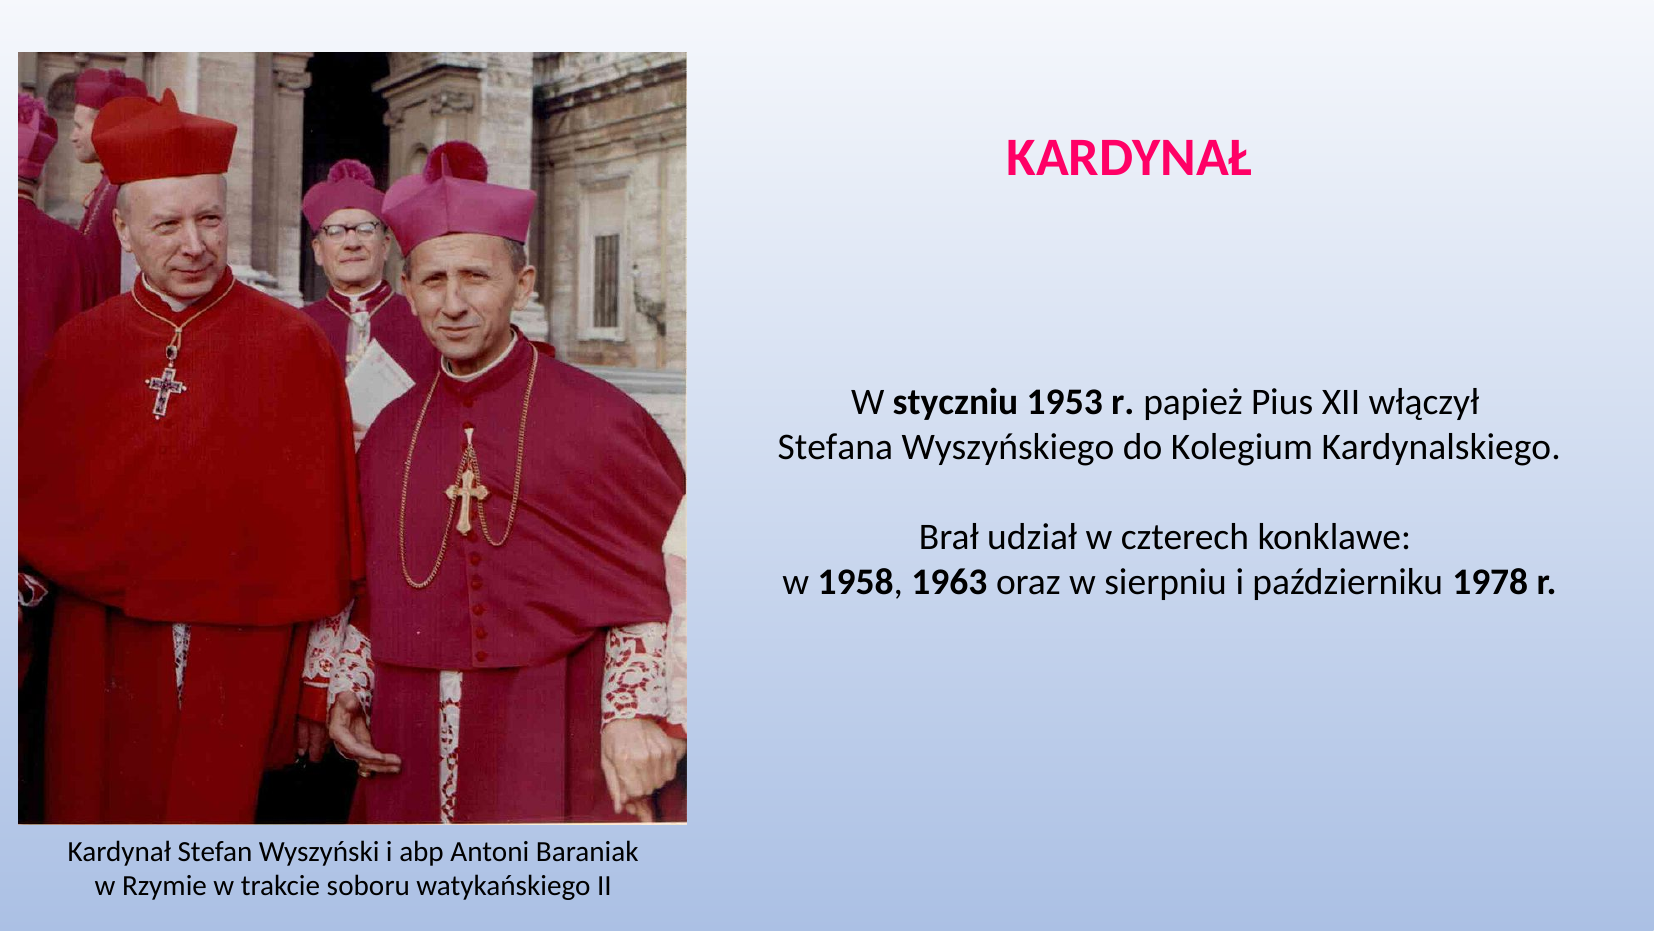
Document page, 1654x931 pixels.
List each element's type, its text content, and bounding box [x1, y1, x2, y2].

text_box Kardynał Stefan Wyszyński i abp Antoni Baraniak w Rzymie w trakcie soboru watykańskiego II [33, 824, 674, 911]
picture [18, 52, 687, 825]
text_box KARDYNAŁ [991, 113, 1270, 195]
text_box W styczniu 1953 r. papież Pius XII włączył Stefana Wyszyńskiego do Kolegium Kardynalskiego. Brał udział w czterech konklawe: w 1958, 1963 oraz w sierpniu i październiku 1978 r. [725, 369, 1615, 613]
